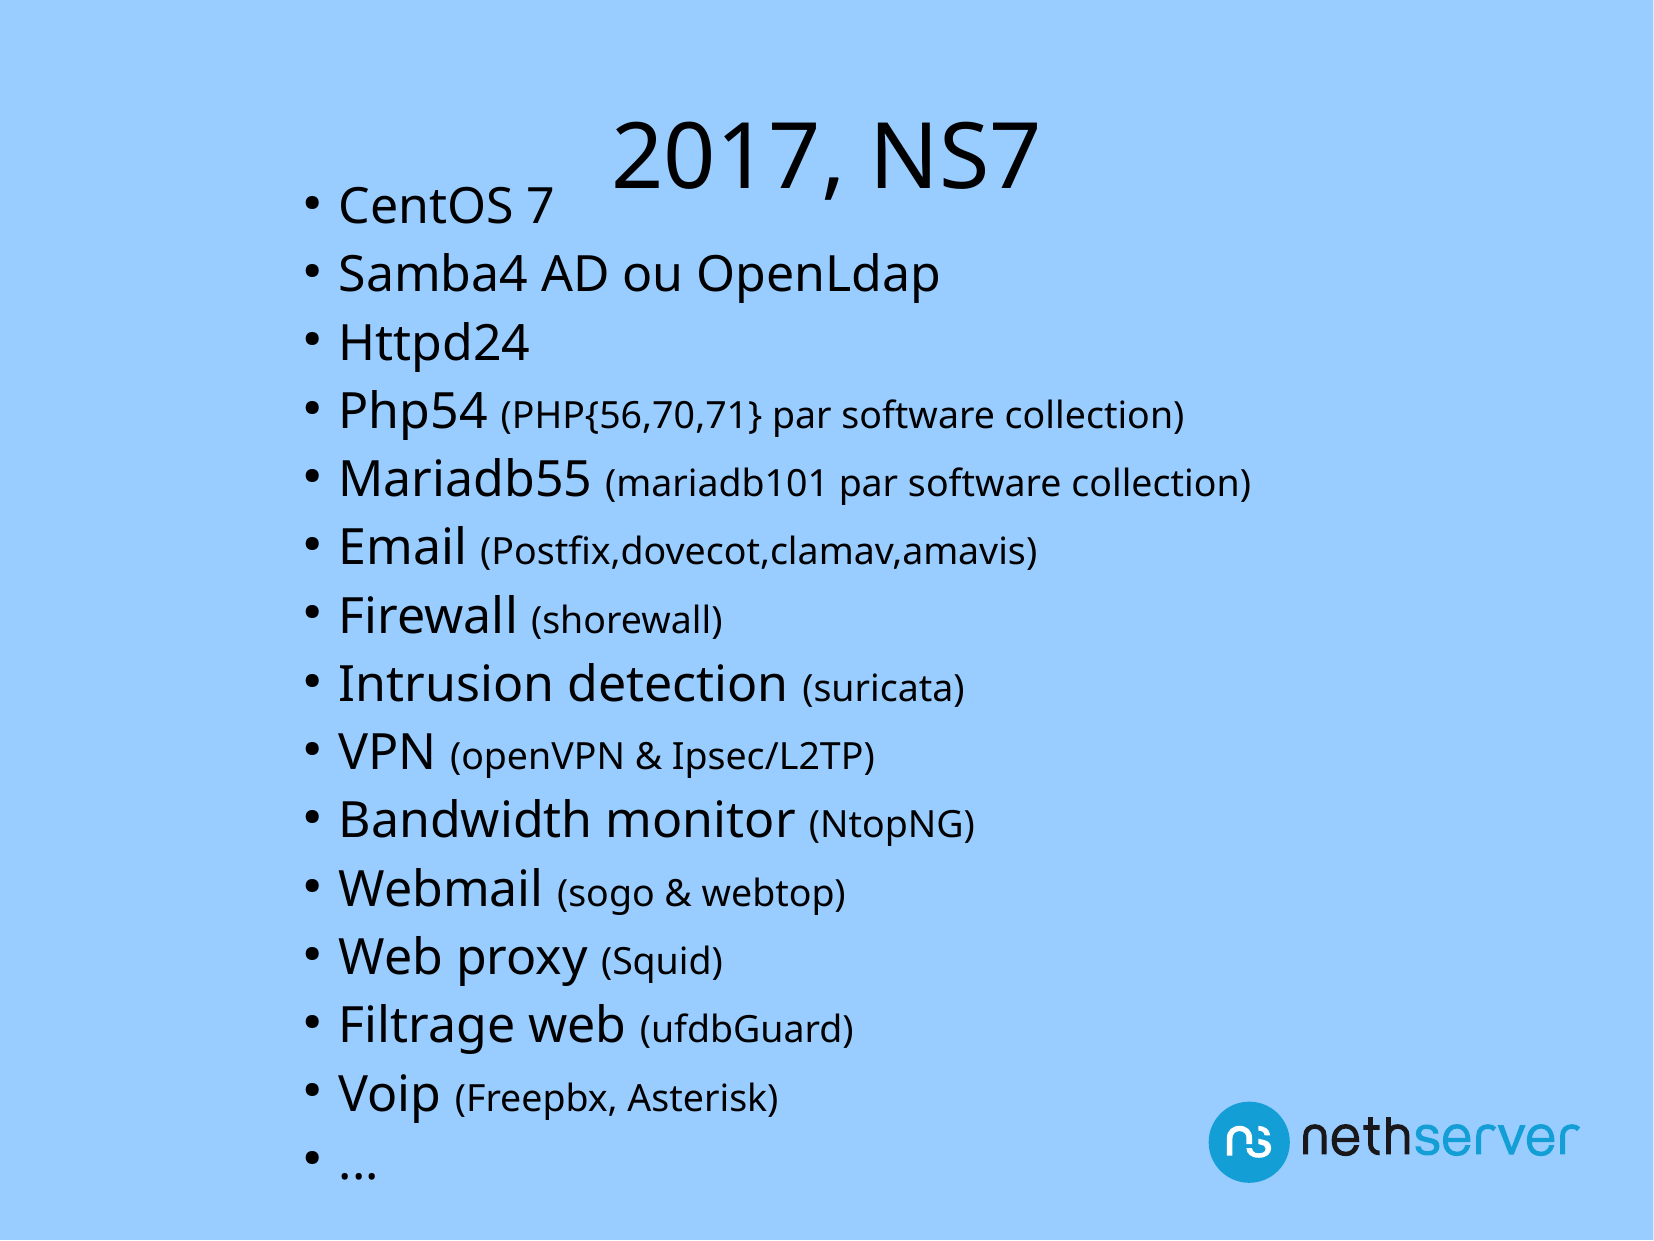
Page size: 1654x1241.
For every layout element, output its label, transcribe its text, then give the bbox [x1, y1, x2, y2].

picture [1015, 921, 1654, 1241]
subtitle CentOS 7 Samba4 AD ou OpenLdap Httpd24 Php54 (PHP{56,70,71} par software collection) Mariadb55 (mariadb101 par software collection) Email (Postfix,dovecot,clamav,amavis) Firewall (shorewall) Intrusion detection (suricata) VPN (openVPN & Ipsec/L2TP) Bandwidth monitor (NtopNG) Webmail (sogo & webtop) Web proxy (Squid) Filtrage web (ufdbGuard) Voip (Freepbx, Asterisk) ... [82, 226, 1571, 1138]
title 2017, NS7 [82, 49, 1571, 226]
